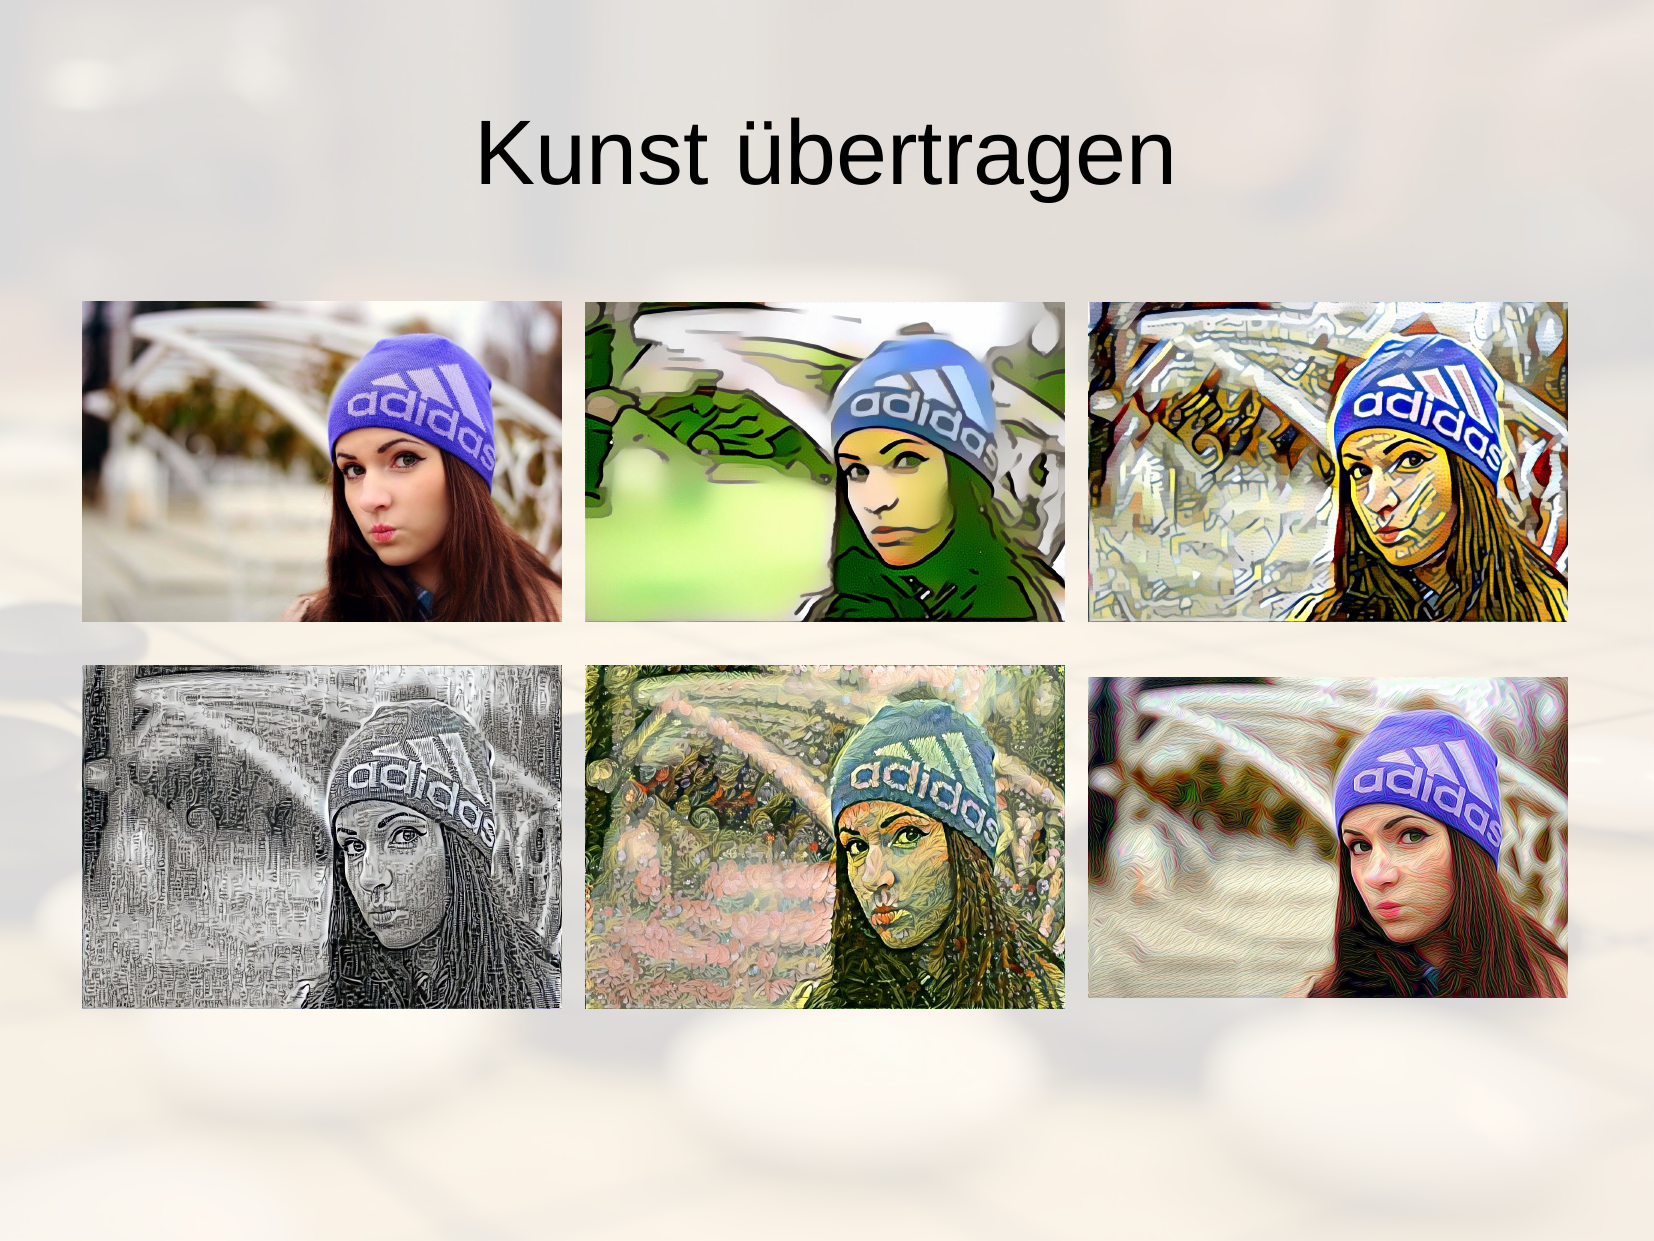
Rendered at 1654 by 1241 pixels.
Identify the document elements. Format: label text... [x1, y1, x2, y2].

picture [585, 302, 1065, 622]
picture [1088, 302, 1568, 622]
picture [1088, 677, 1568, 998]
title Kunst übertragen [82, 49, 1571, 257]
picture [82, 665, 562, 1009]
picture [82, 301, 562, 622]
picture [585, 665, 1065, 1009]
